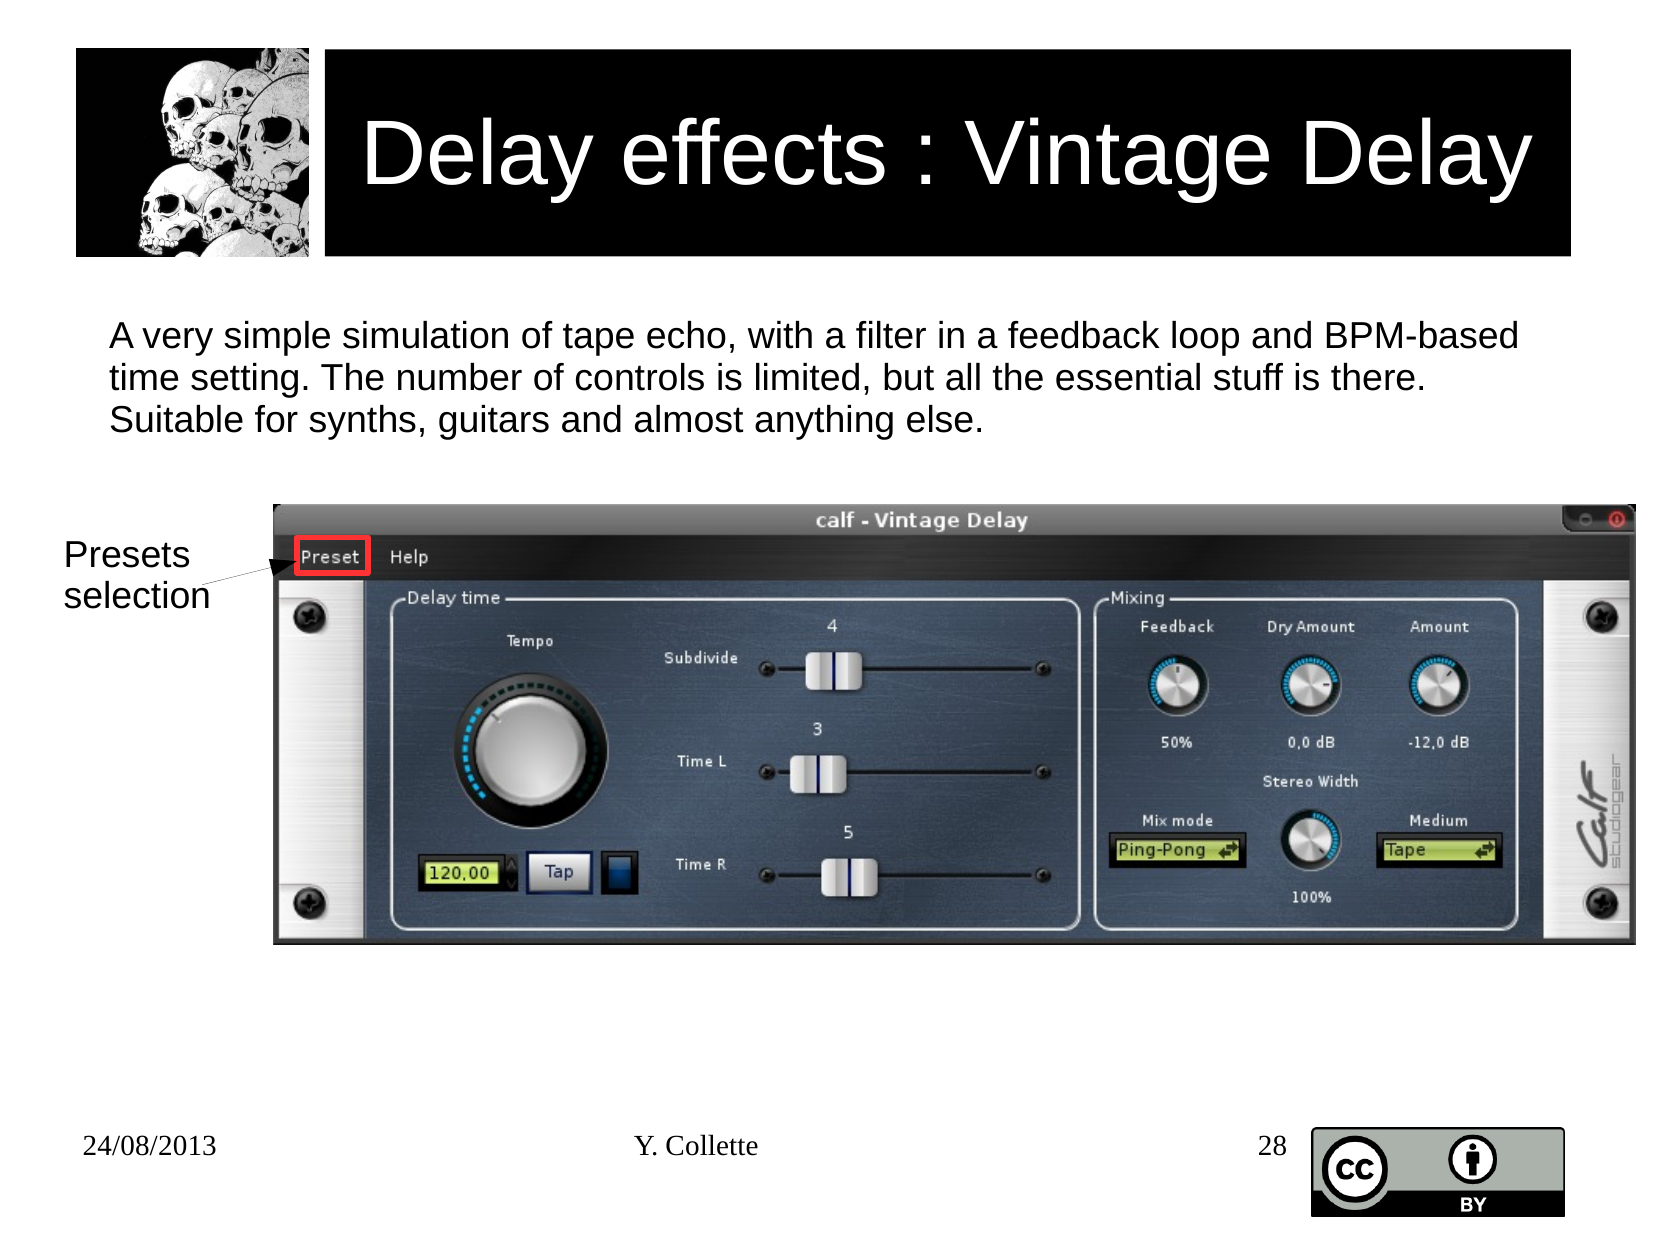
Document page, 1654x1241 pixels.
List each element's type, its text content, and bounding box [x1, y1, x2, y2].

picture [273, 504, 1636, 945]
picture [1311, 1127, 1565, 1217]
picture [300, 540, 365, 570]
text_box A very simple simulation of tape echo, with a filter in a feedback loop and BPM-based time setting. The number of controls is limited, but all the essential stuff is there. Suitable for synths, guitars and almost anything else. [94, 307, 1571, 448]
text_box Presets selection [48, 525, 238, 625]
picture [76, 48, 309, 257]
title Delay effects : Vintage Delay [324, 49, 1571, 257]
